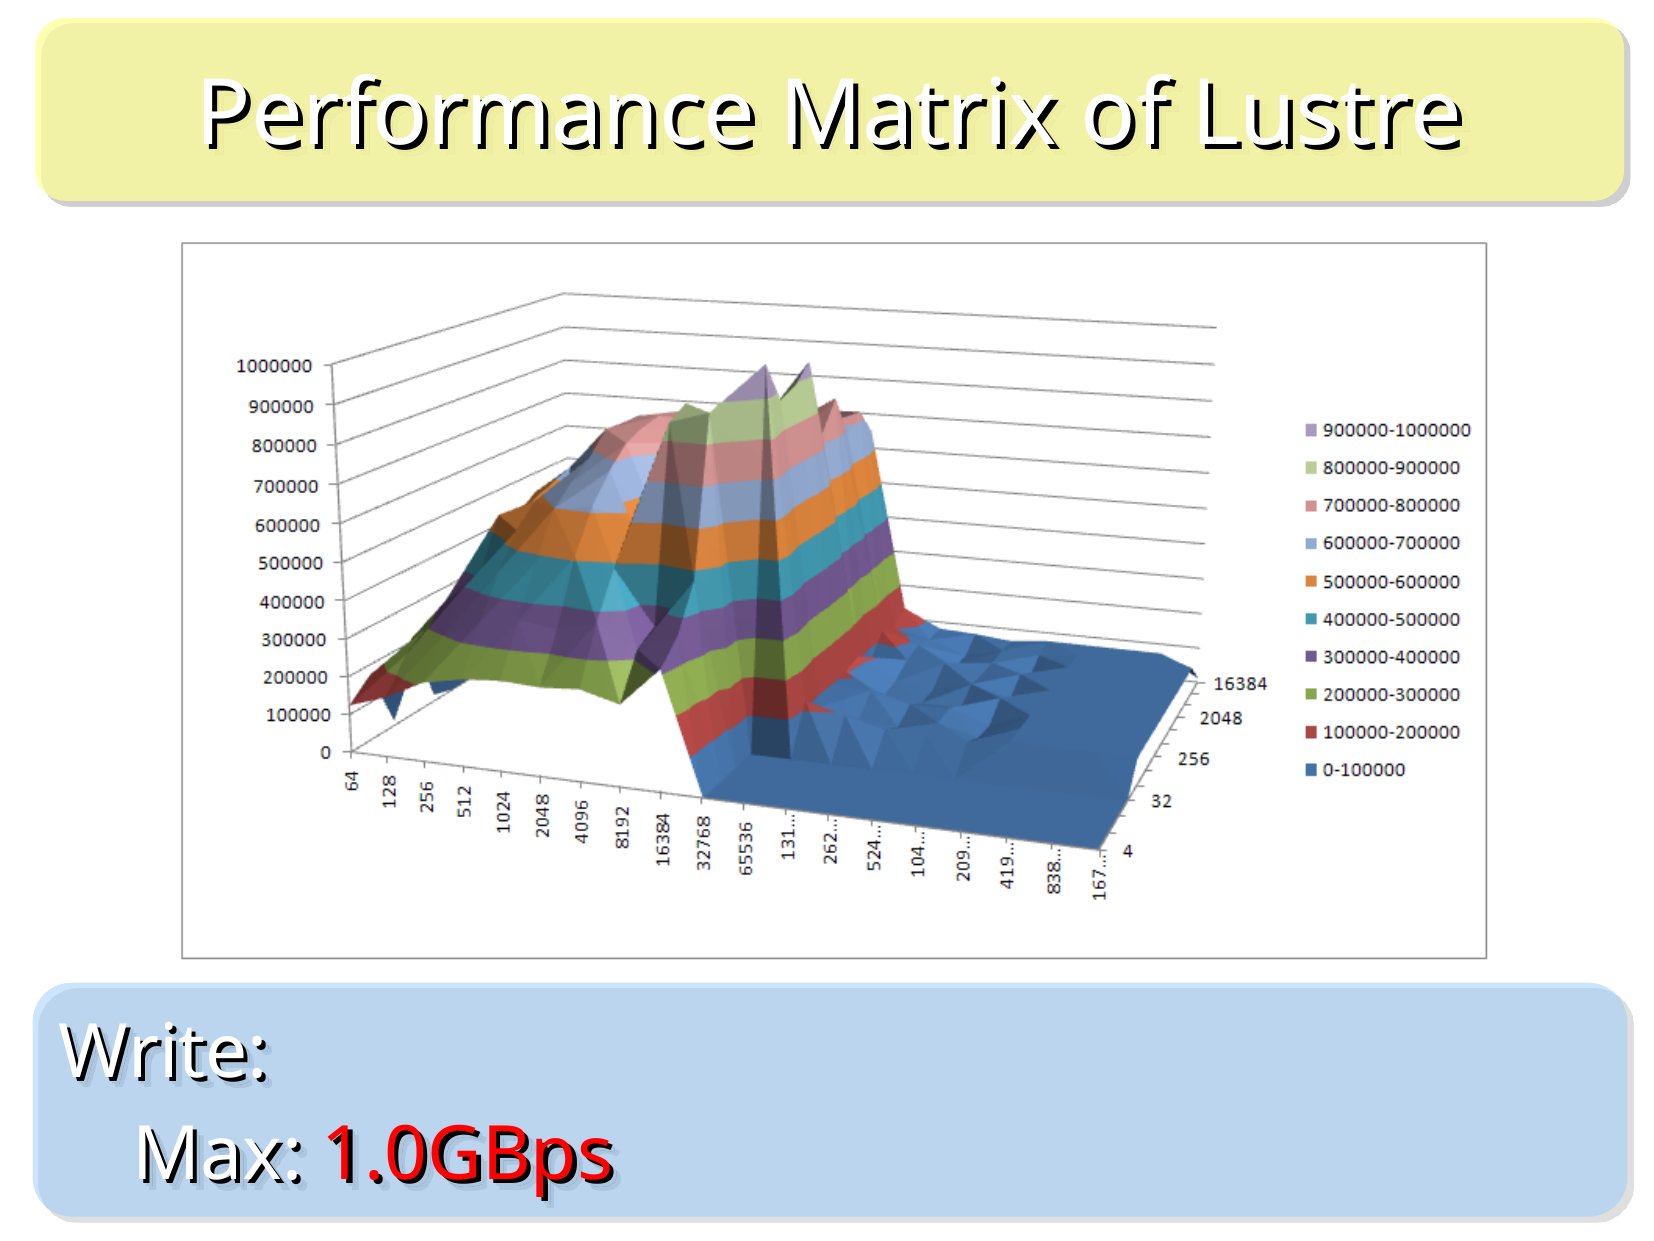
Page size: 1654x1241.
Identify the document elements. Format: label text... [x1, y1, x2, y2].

text_box Write: Max: 1.0GBps [32, 982, 1628, 1217]
picture [180, 241, 1489, 961]
text_box Performance Matrix of Lustre [35, 17, 1625, 201]
